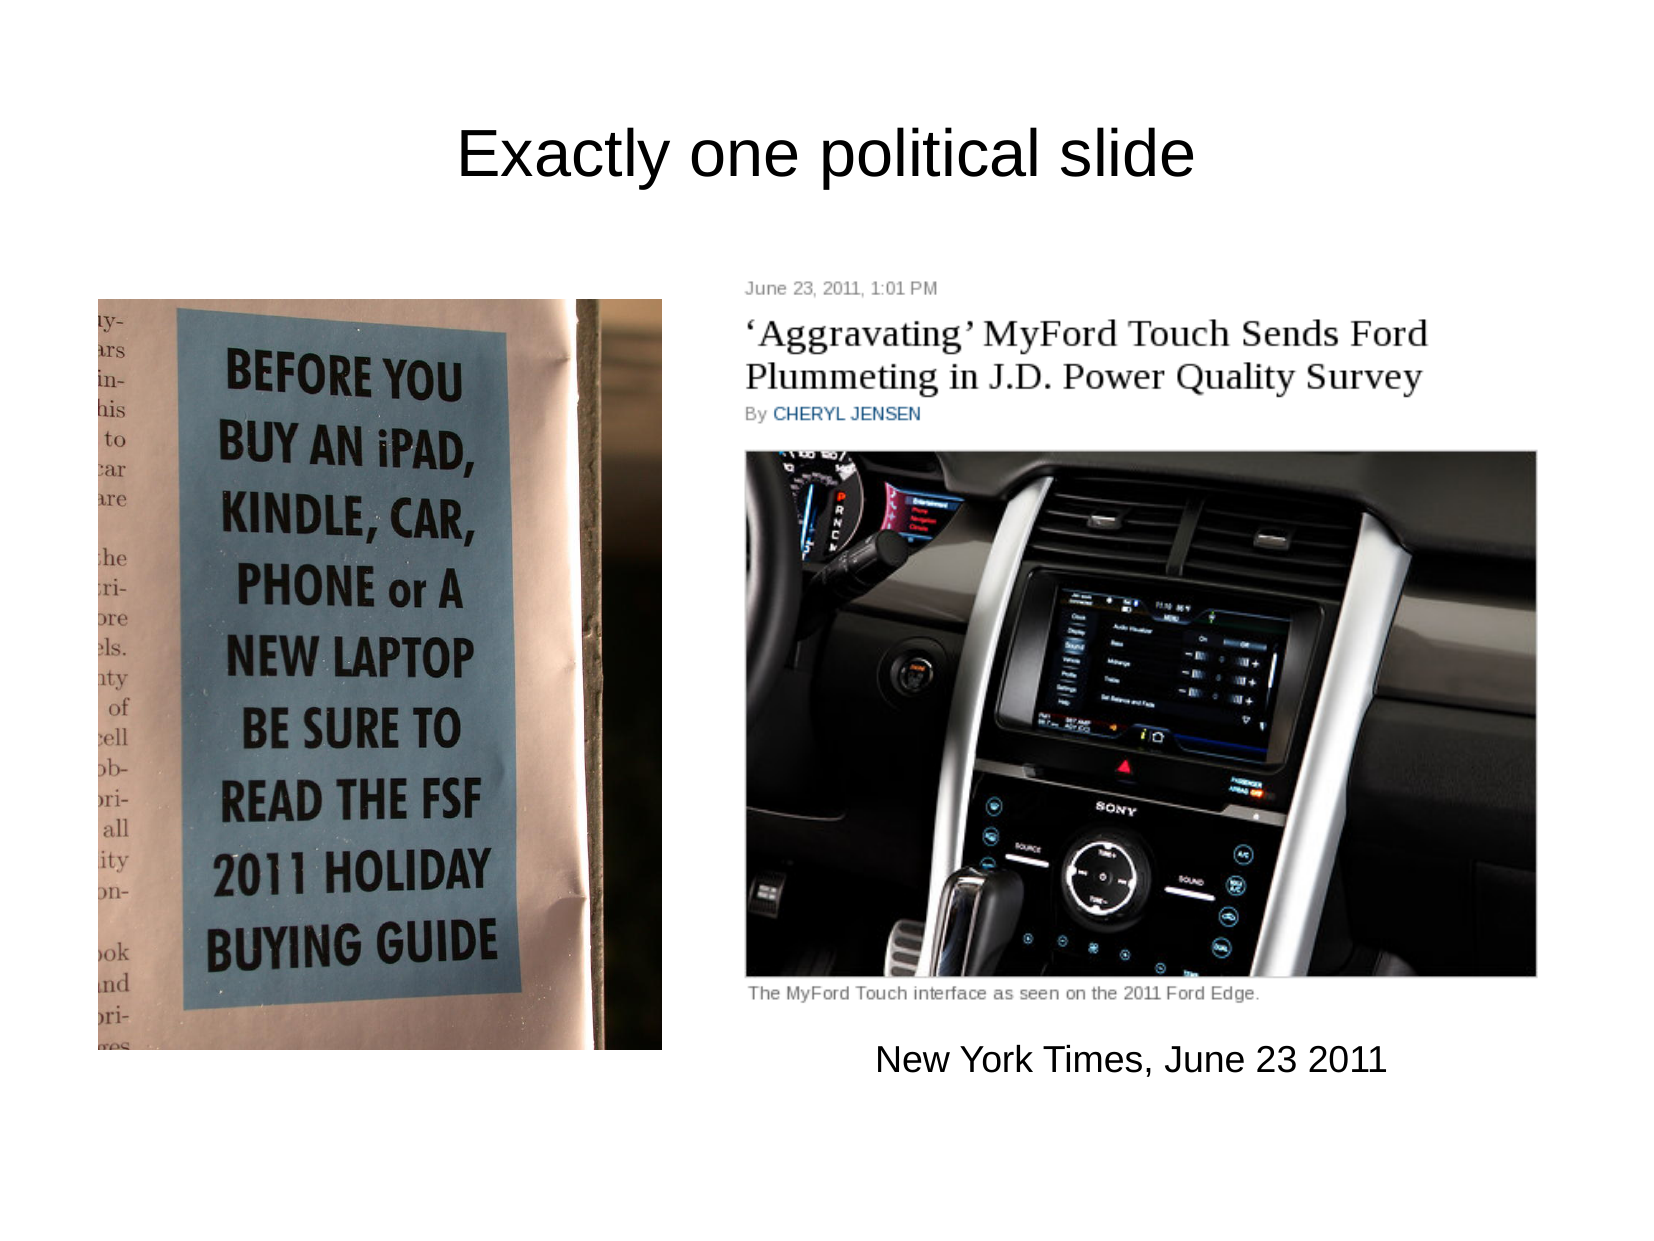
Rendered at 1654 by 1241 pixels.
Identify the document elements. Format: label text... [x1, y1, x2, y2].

picture [697, 262, 1576, 1013]
title Exactly one political slide [82, 49, 1571, 257]
text_box New York Times, June 23 2011 [860, 1030, 1413, 1088]
picture [98, 299, 662, 1051]
